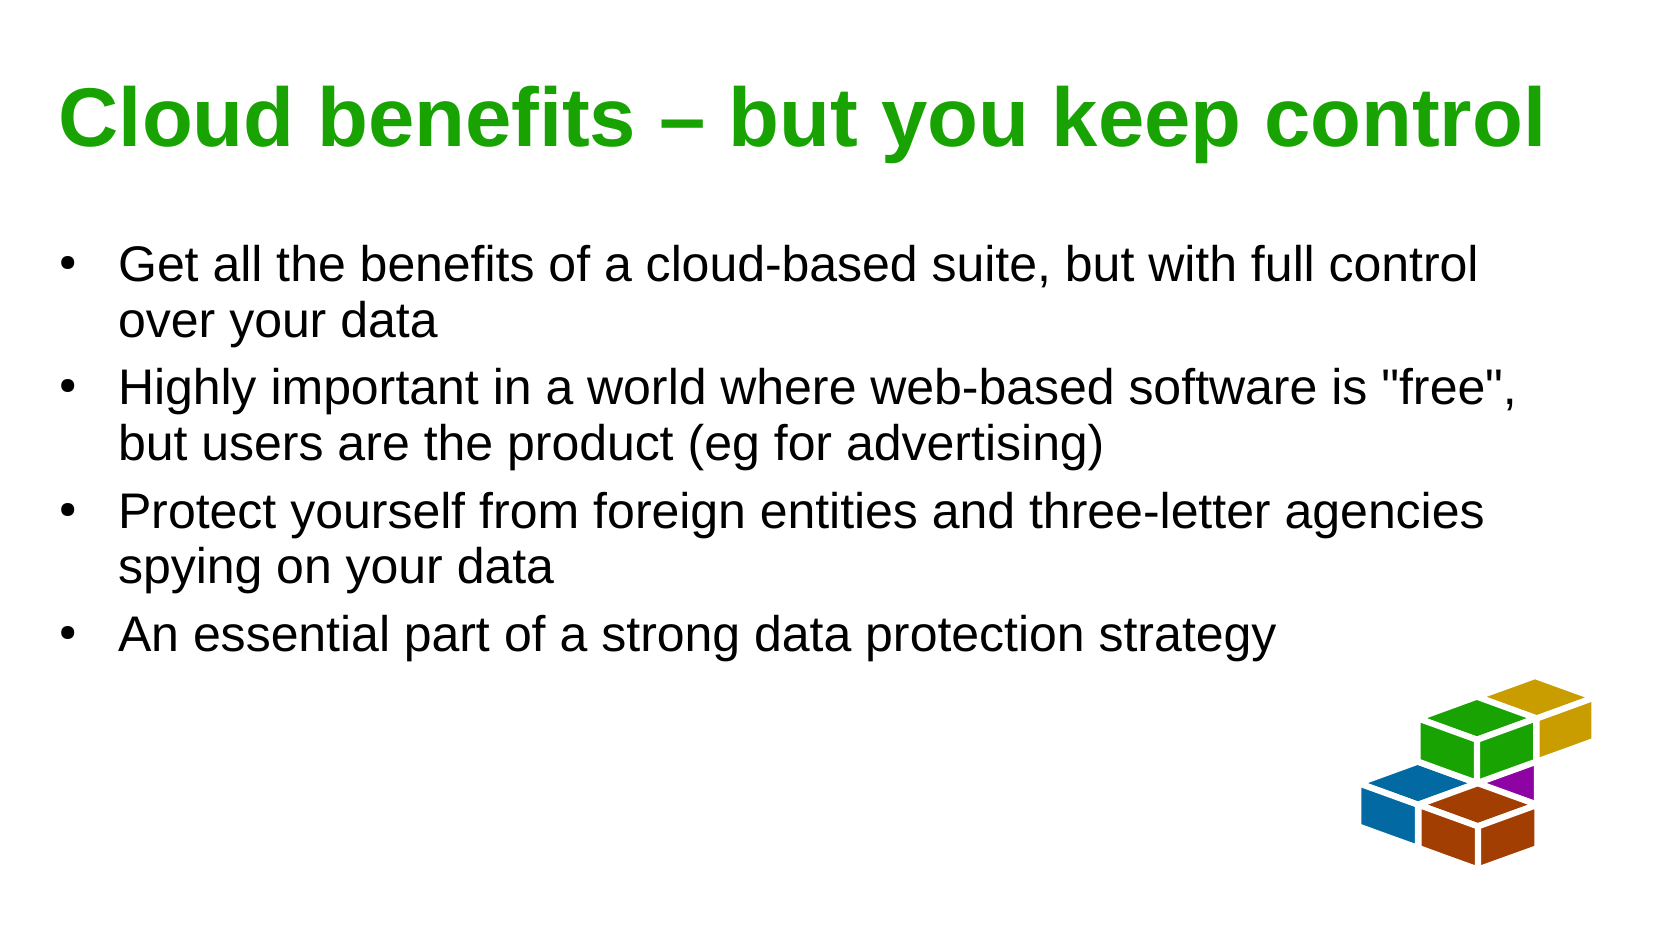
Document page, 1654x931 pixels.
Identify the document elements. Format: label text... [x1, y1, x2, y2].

list Get all the benefits of a cloud-based suite, but with full control over your data Highly important in a world where web-based software is "free", but users are the product (eg for advertising) Protect yourself from foreign entities and three-letter agencies spying on your data An essential part of a strong data protection strategy [59, 236, 1536, 875]
title Cloud benefits – but you keep control [59, 59, 1595, 178]
